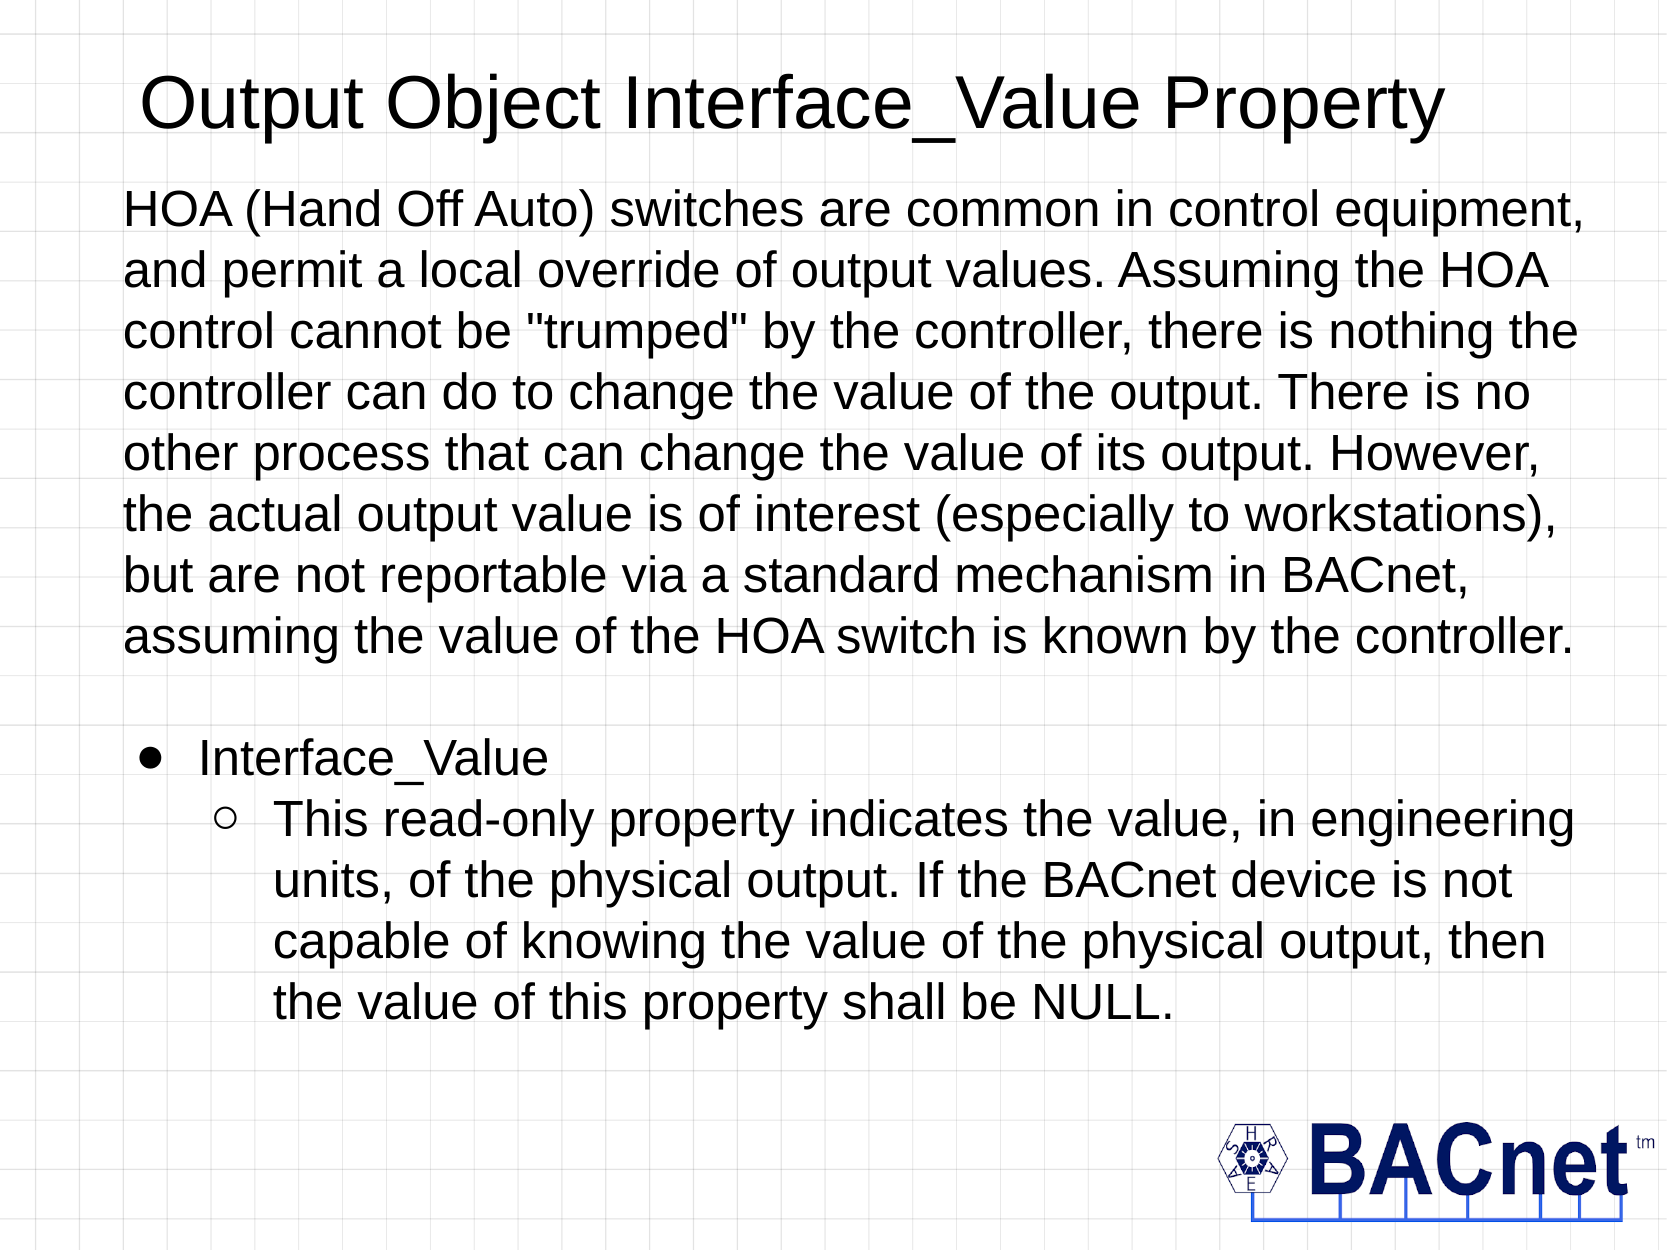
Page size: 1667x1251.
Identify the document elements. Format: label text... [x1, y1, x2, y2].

picture [0, 0, 1667, 1250]
list HOA (Hand Off Auto) switches are common in control equipment, and permit a local override of output values. Assuming the HOA control cannot be "trumped" by the controller, there is nothing the controller can do to change the value of the output. There is no other process that can change the value of its output. However, the actual output value is of interest (especially to workstations), but are not reportable via a standard mechanism in BACnet, assuming the value of the HOA switch is known by the controller. Interface_Value This read-only property indicates the value, in engineering units, of the physical output. If the BACnet device is not capable of knowing the value of the physical output, then the value of this property shall be NULL. [116, 169, 1615, 1196]
title Output Object Interface_Value Property [133, 47, 1630, 170]
